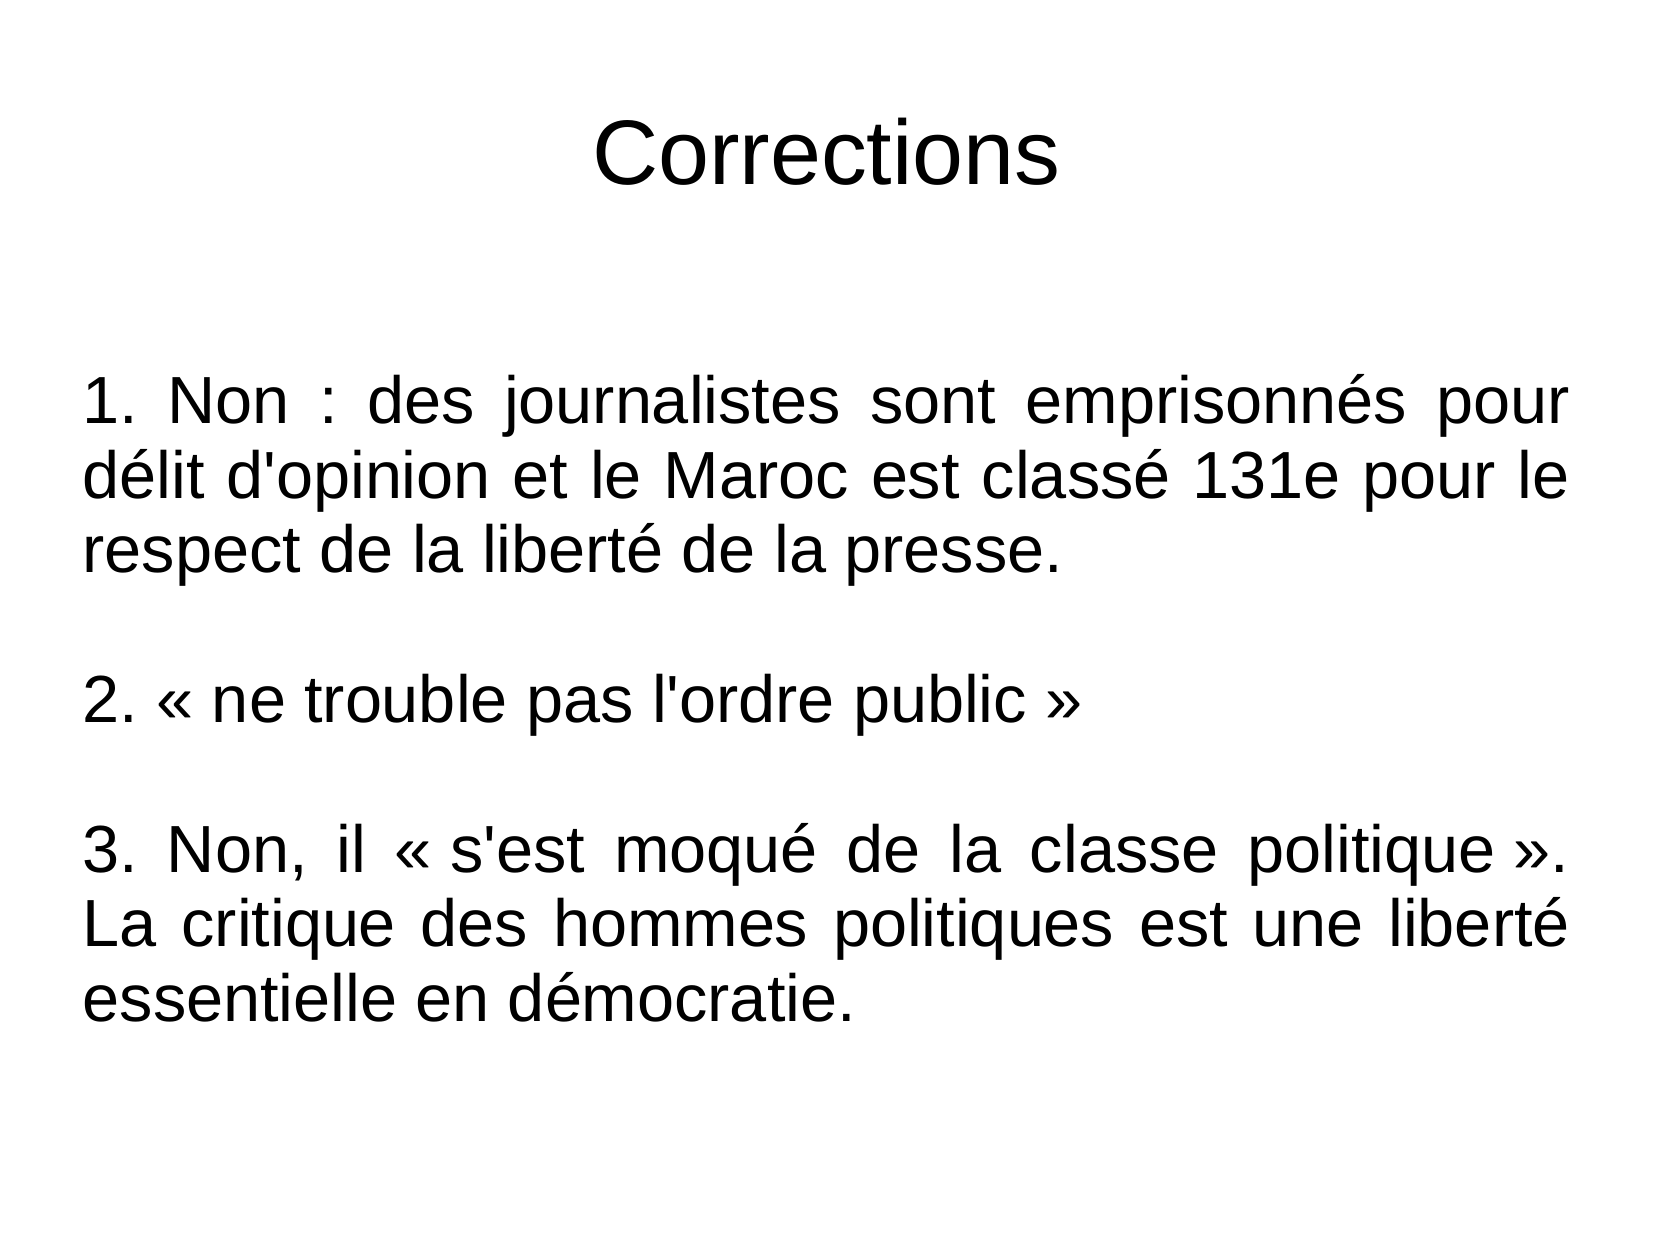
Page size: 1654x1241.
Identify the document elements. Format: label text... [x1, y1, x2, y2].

subtitle 1. Non : des journalistes sont emprisonnés pour délit d'opinion et le Maroc est classé 131e pour le respect de la liberté de la presse. 2. « ne trouble pas l'ordre public » 3. Non, il « s'est moqué de la classe politique ». La critique des hommes politiques est une liberté essentielle en démocratie. [82, 297, 1571, 1102]
title Corrections [82, 56, 1571, 250]
